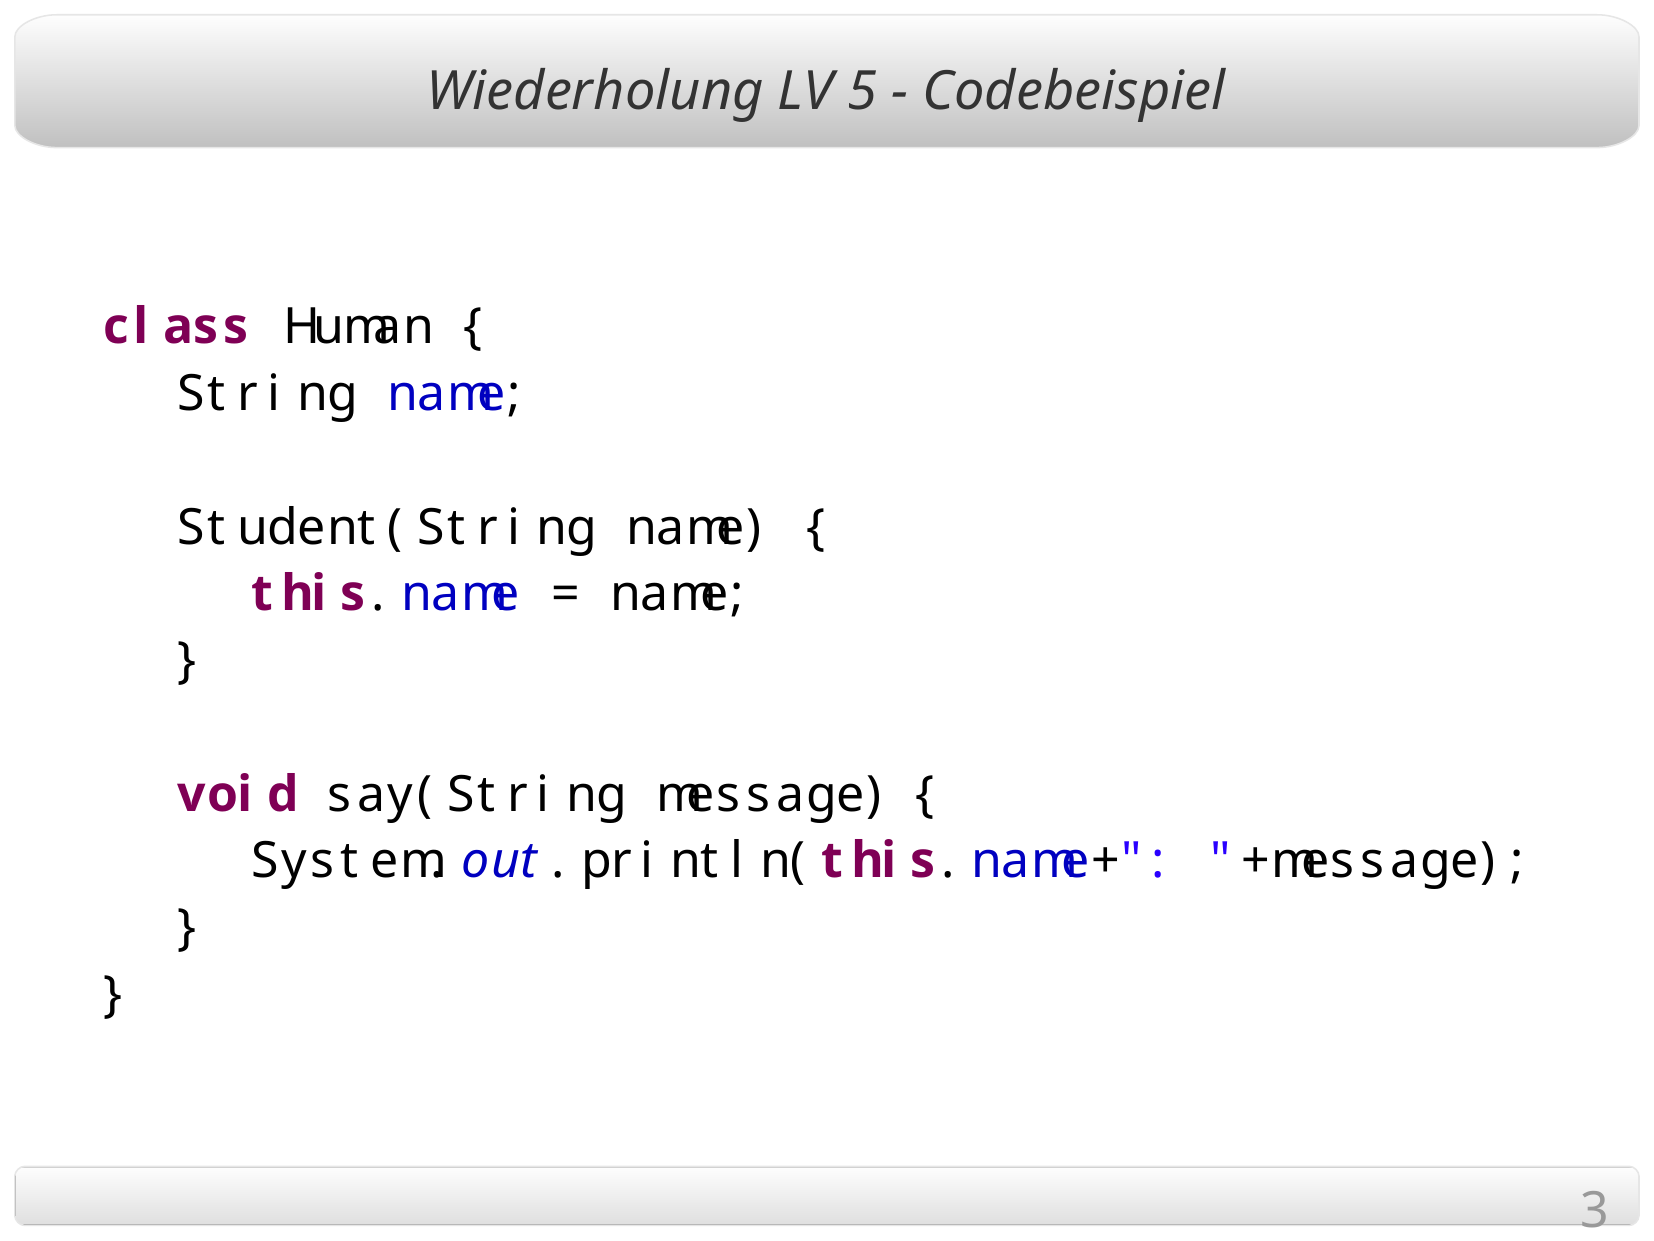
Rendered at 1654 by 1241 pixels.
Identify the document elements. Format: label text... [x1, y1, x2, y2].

chart [101, 294, 1654, 1241]
title Wiederholung LV 5 - Codebeispiel [29, 29, 1624, 147]
